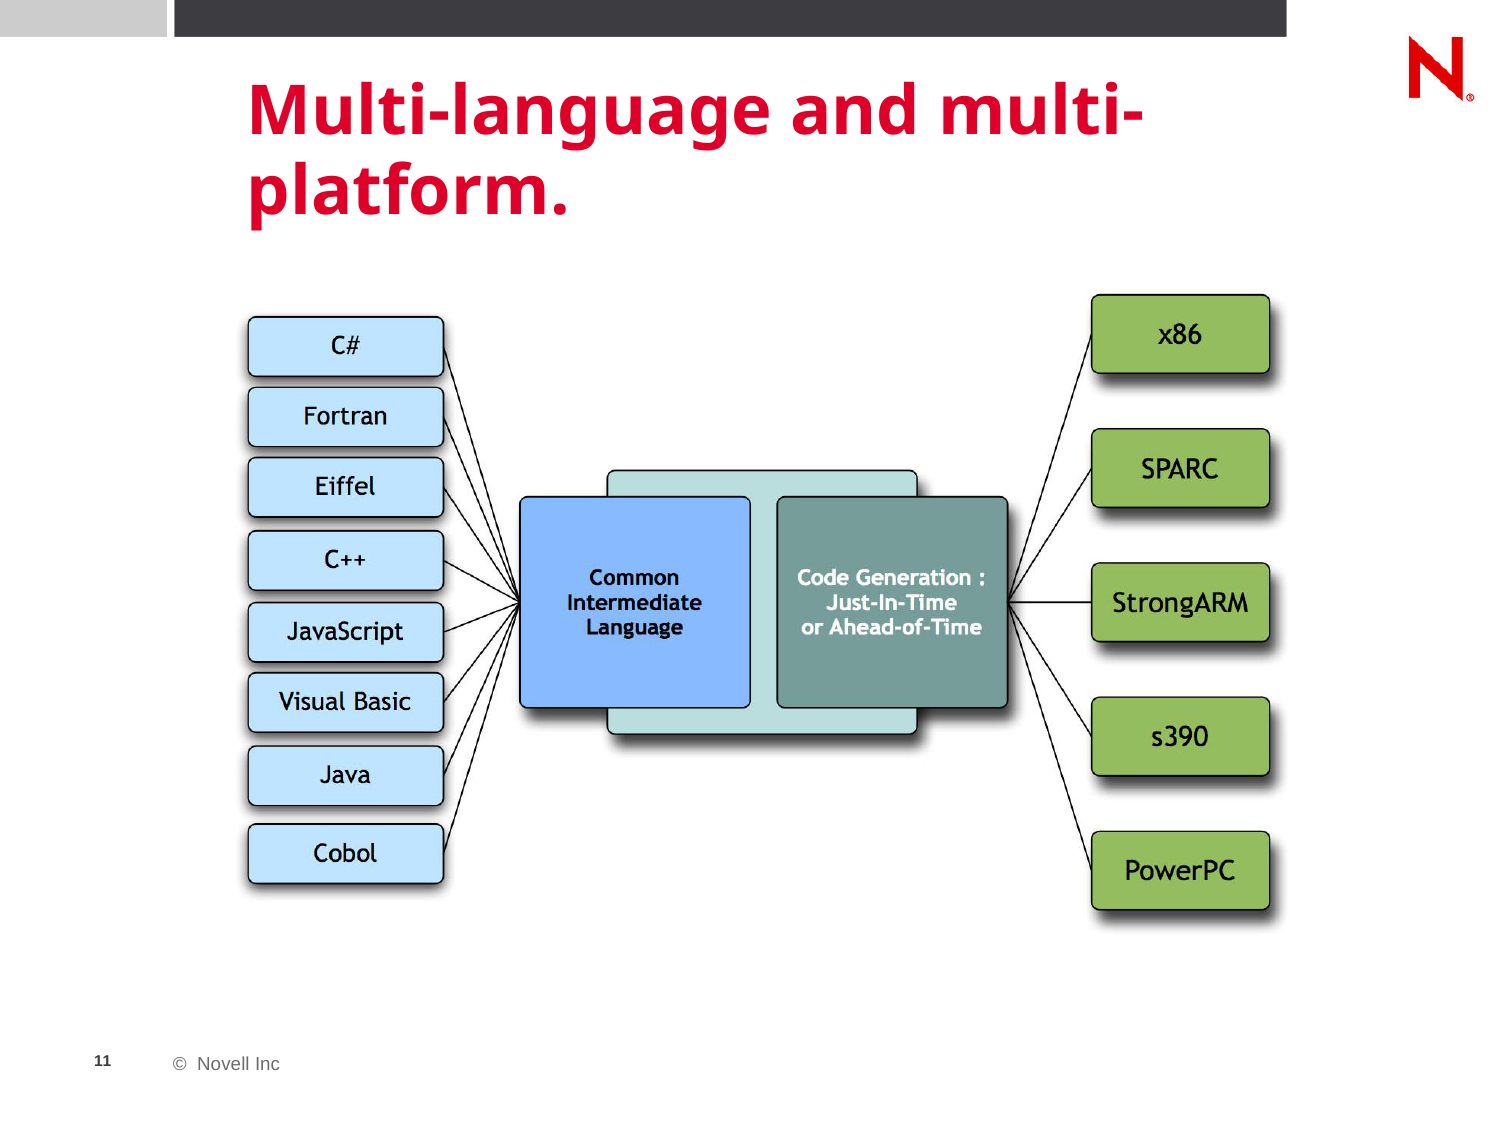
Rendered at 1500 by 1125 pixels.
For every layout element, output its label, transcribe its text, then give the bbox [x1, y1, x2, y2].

picture [223, 279, 1292, 946]
title Multi-language and multi-platform. [246, 69, 1410, 232]
picture [1404, 32, 1477, 105]
